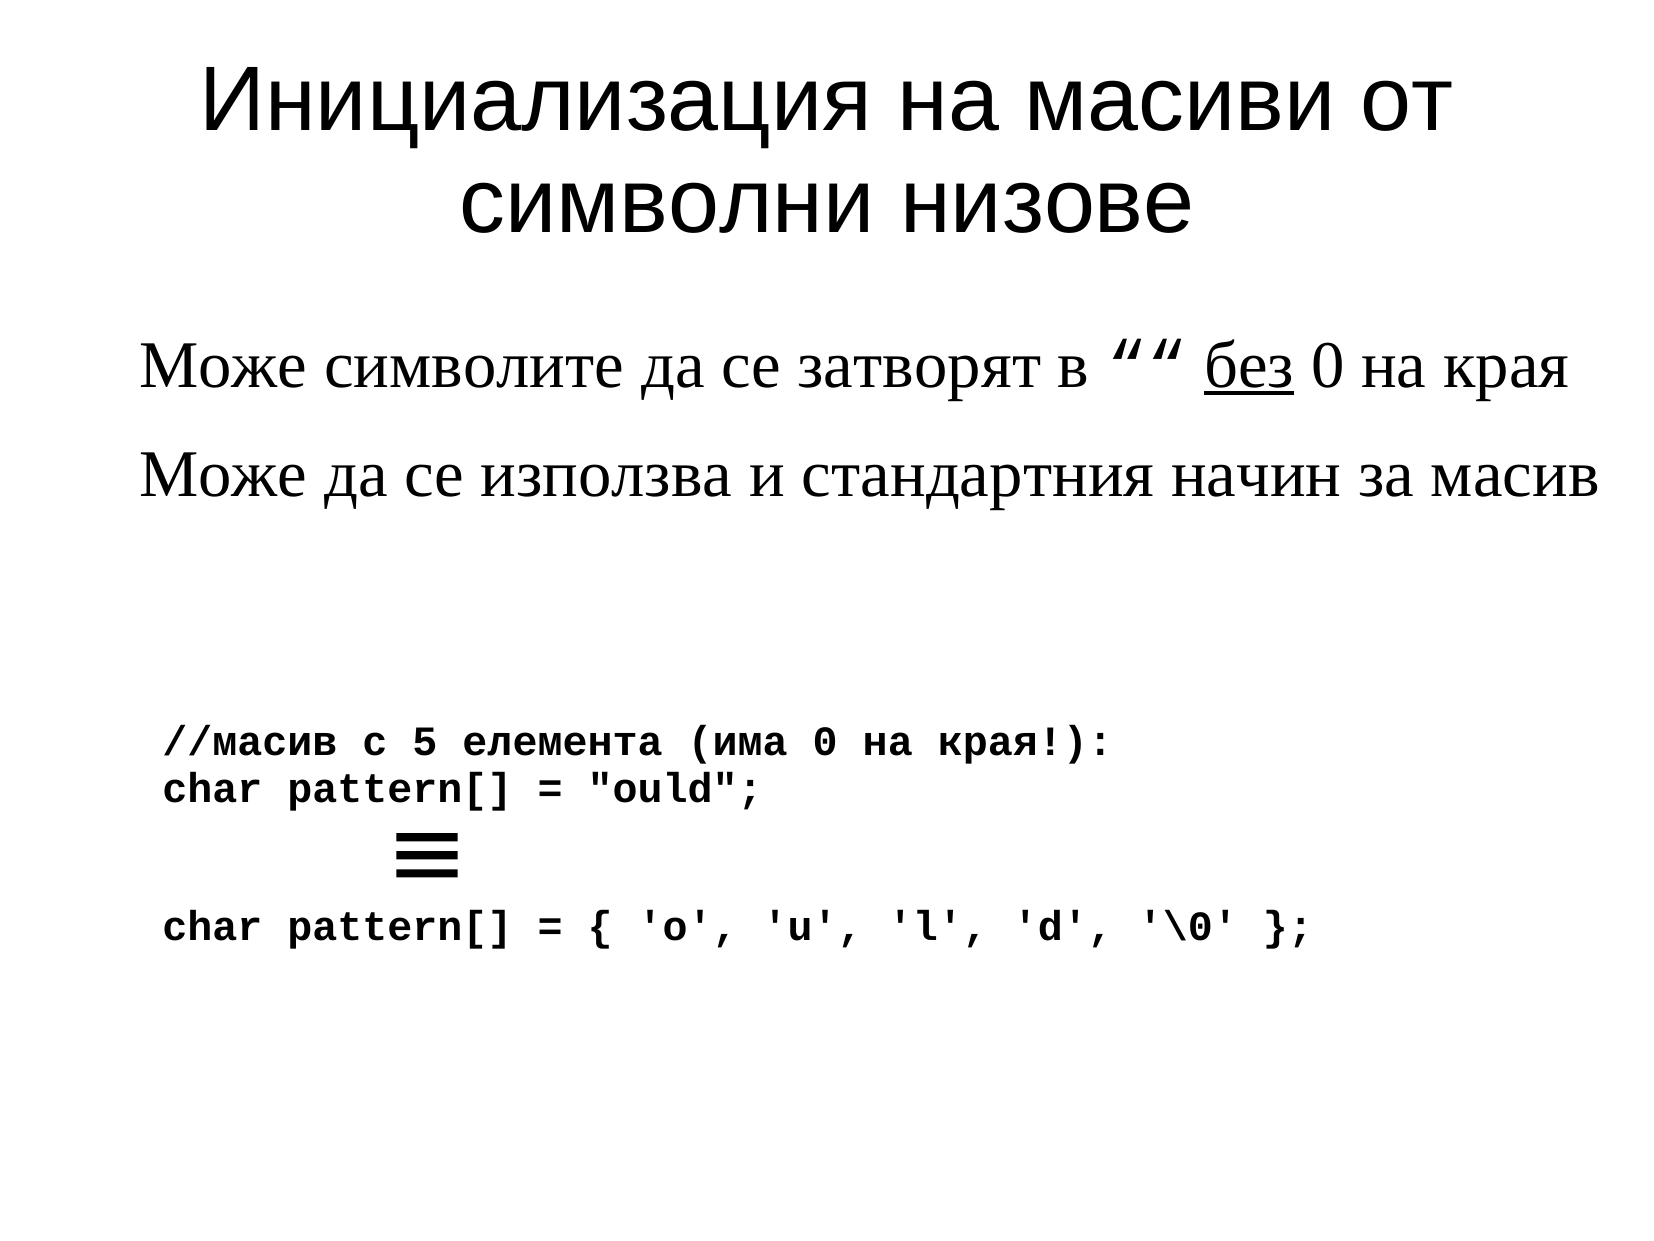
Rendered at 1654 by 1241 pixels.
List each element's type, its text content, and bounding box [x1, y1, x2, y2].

title Инициализация на масиви от символни низове [121, 47, 1534, 253]
text_box //масив с 5 елемента (има 0 на края!): char pattern[] = "ould";  char pattern[] = { 'o', 'u', 'l', 'd', '\0' }; [147, 712, 1654, 1042]
list Може символите да се затворят в ““ без 0 на края Може да се използва и стандартния начин за масив [121, 327, 1626, 886]
